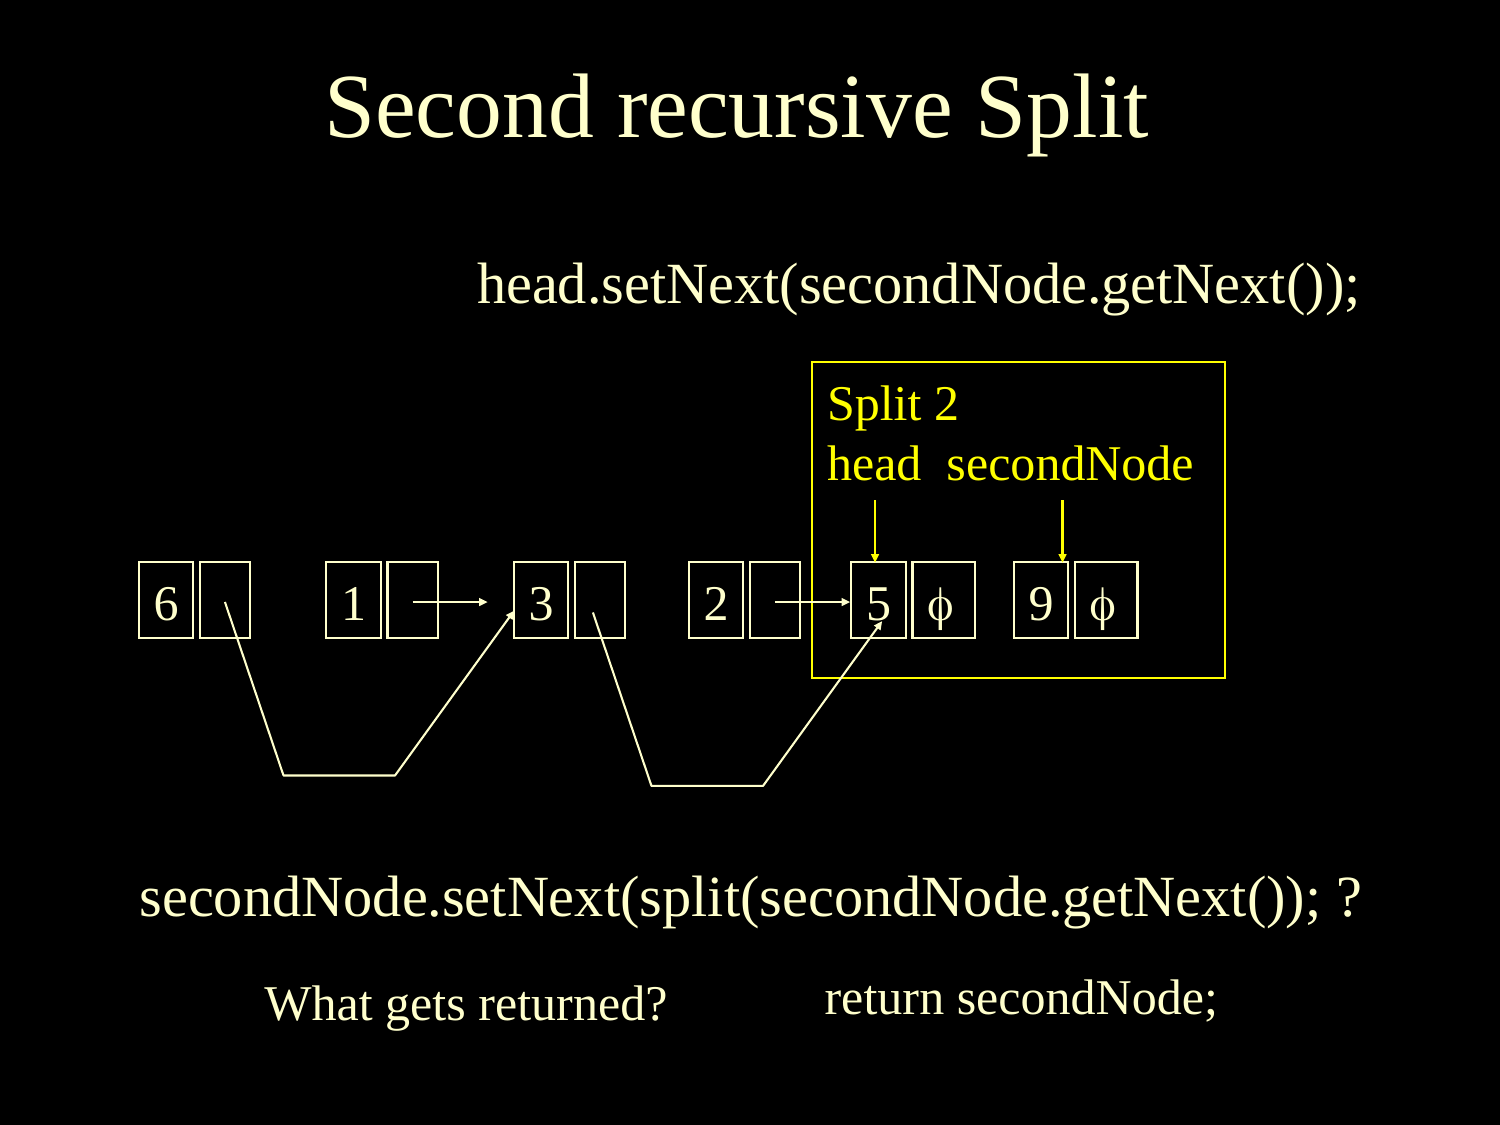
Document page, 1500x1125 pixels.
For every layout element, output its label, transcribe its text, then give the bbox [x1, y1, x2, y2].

text_box  [1074, 562, 1138, 638]
title Second recursive Split [8, 47, 1467, 165]
text_box 1 [326, 562, 381, 638]
text_box  [912, 562, 976, 638]
text_box 9 [1013, 562, 1069, 638]
text_box 2 [688, 562, 744, 638]
text_box secondNode.setNext(split(secondNode.getNext()); ? [124, 849, 1392, 936]
text_box What gets returned? [249, 962, 696, 1038]
text_box 3 [513, 562, 569, 638]
text_box head.setNext(secondNode.getNext()); [462, 237, 1391, 323]
text_box return secondNode; [809, 956, 1233, 1033]
text_box 6 [138, 562, 194, 638]
text_box 5 [851, 562, 906, 638]
text_box Split 2 head secondNode [812, 362, 1225, 678]
